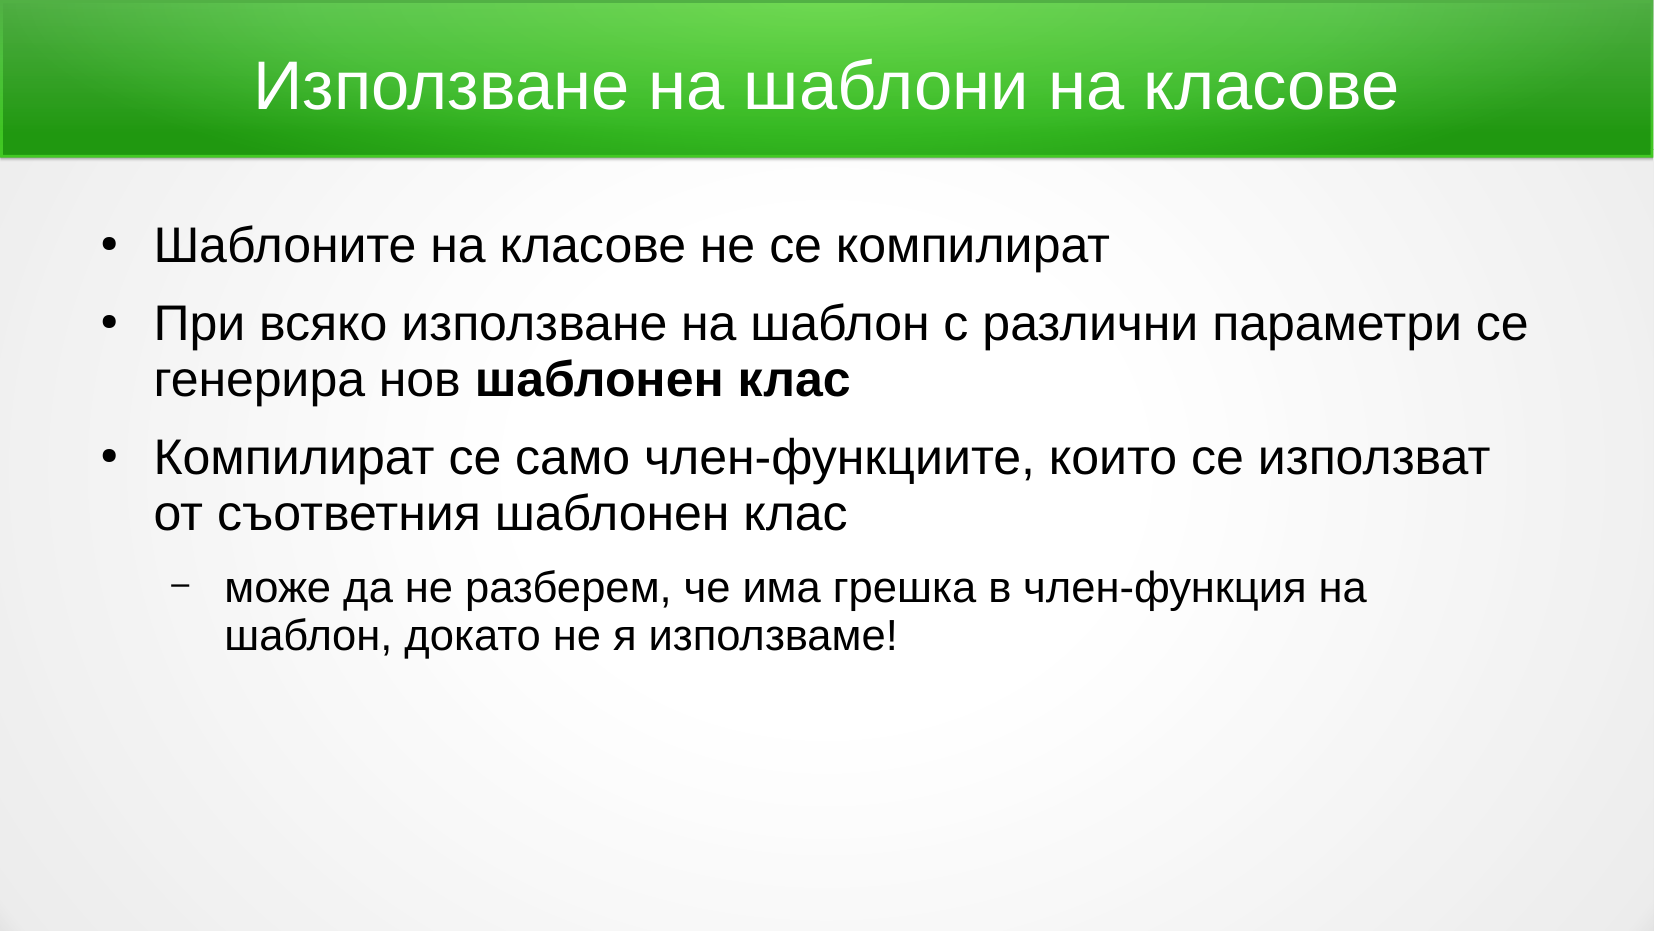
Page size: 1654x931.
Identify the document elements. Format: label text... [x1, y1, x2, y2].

title Използване на шаблони на класове [82, 37, 1571, 135]
list Шаблоните на класове не се компилират При всяко използване на шаблон с различни параметри се генерира нов шаблонен клас Компилират се само член-функциите, които се използват от съответния шаблонен клас може да не разберем, че има грешка в член-функция на шаблон, докато не я използваме! [82, 217, 1538, 758]
